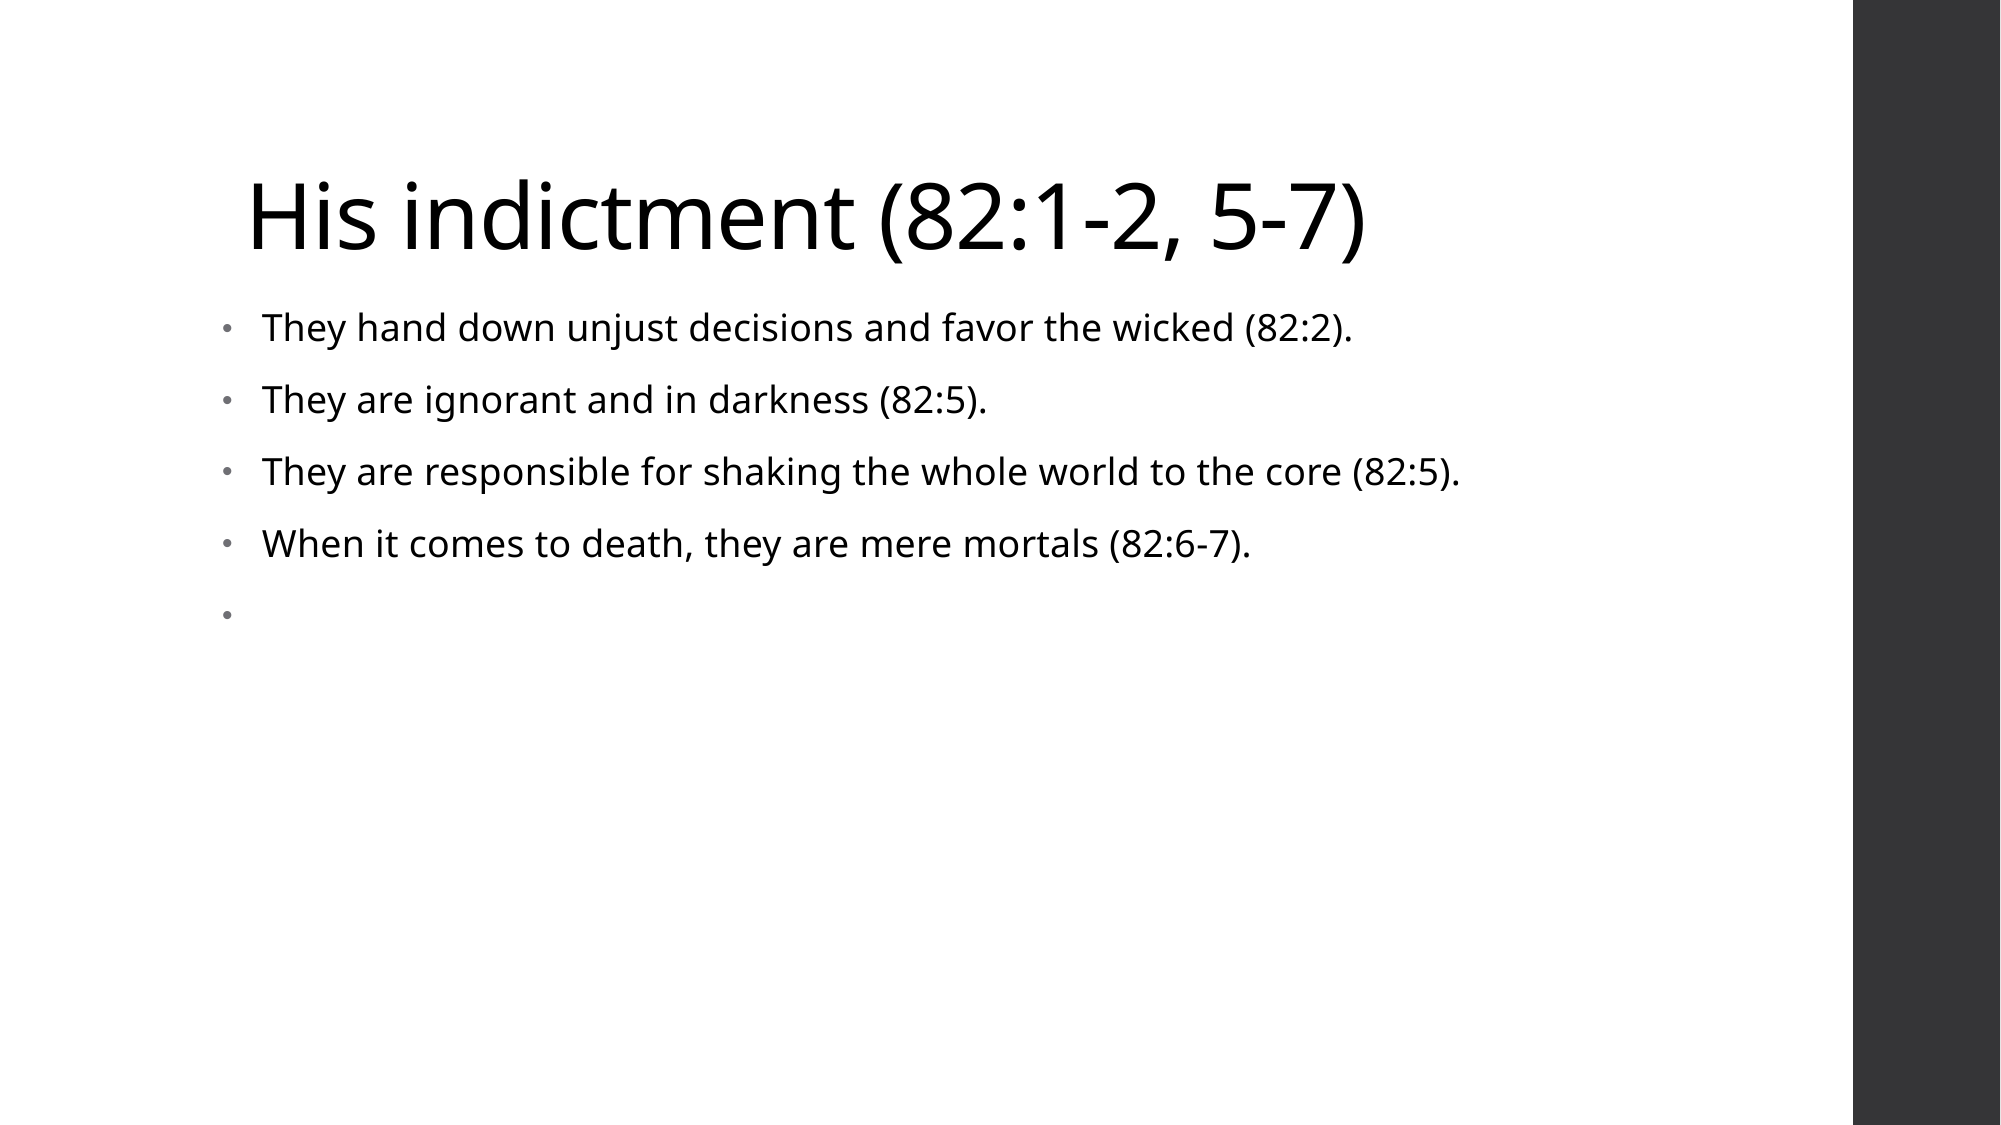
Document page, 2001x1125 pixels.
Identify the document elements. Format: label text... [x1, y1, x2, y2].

list They hand down unjust decisions and favor the wicked (82:2). They are ignorant and in darkness (82:5). They are responsible for shaking the whole world to the core (82:5). When it comes to death, they are mere mortals (82:6-7). [206, 299, 1617, 1014]
title His indictment (82:1-2, 5-7) [206, 60, 1797, 278]
